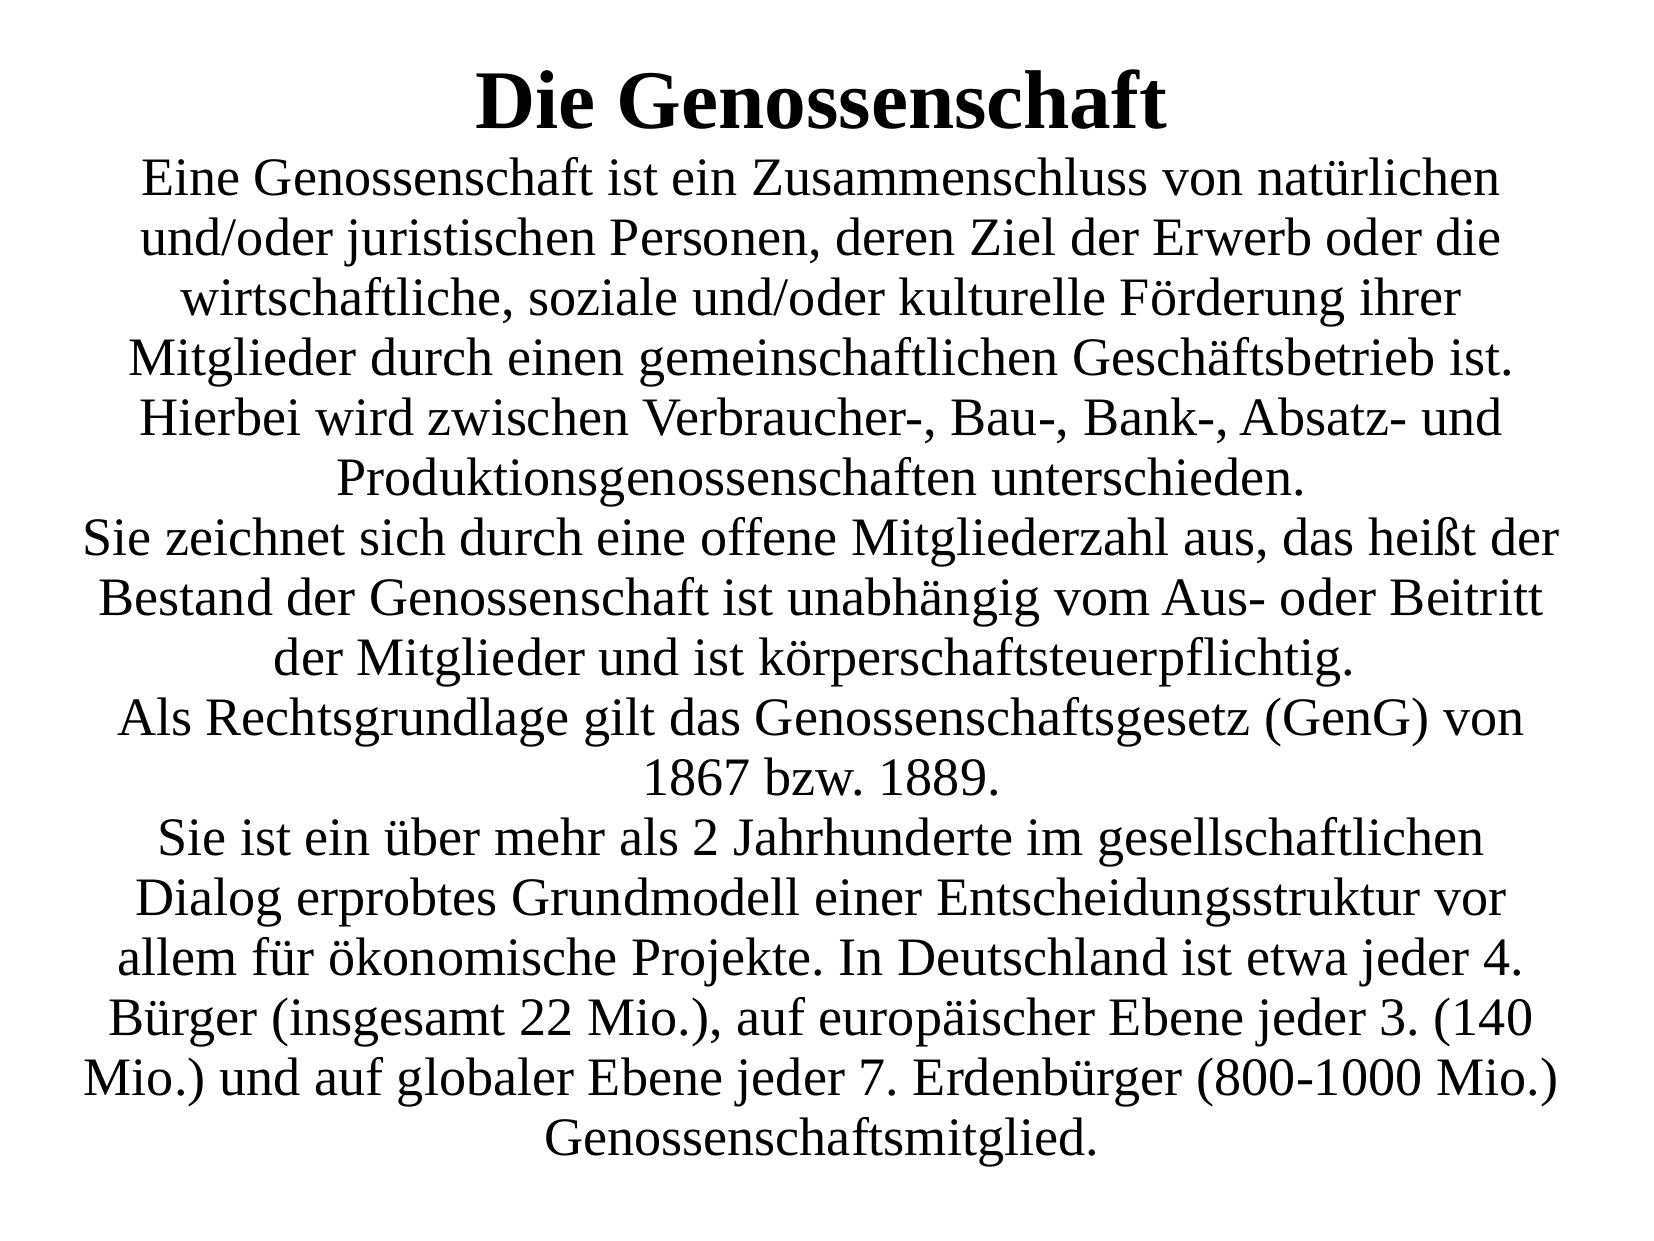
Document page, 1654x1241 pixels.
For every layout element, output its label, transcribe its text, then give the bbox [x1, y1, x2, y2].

text_box Die Genossenschaft Eine Genossenschaft ist ein Zusammenschluss von natürlichen und/oder juristischen Personen, deren Ziel der Erwerb oder die wirtschaftliche, soziale und/oder kulturelle Förderung ihrer Mitglieder durch einen gemeinschaftlichen Geschäftsbetrieb ist. Hierbei wird zwischen Verbraucher-, Bau-, Bank-, Absatz- und Produktionsgenossenschaften unterschieden. Sie zeichnet sich durch eine offene Mitgliederzahl aus, das heißt der Bestand der Genossenschaft ist unabhängig vom Aus- oder Beitritt der Mitglieder und ist körperschaftsteuerpflichtig. Als Rechtsgrundlage gilt das Genossenschaftsgesetz (GenG) von 1867 bzw. 1889. Sie ist ein über mehr als 2 Jahrhunderte im gesellschaftlichen Dialog erprobtes Grundmodell einer Entscheidungsstruktur vor allem für ökonomische Projekte. In Deutschland ist etwa jeder 4. Bürger (insgesamt 22 Mio.), auf europäischer Ebene jeder 3. (140 Mio.) und auf globaler Ebene jeder 7. Erdenbürger (800-1000 Mio.) Genossenschaftsmitglied. [67, 47, 1586, 1175]
